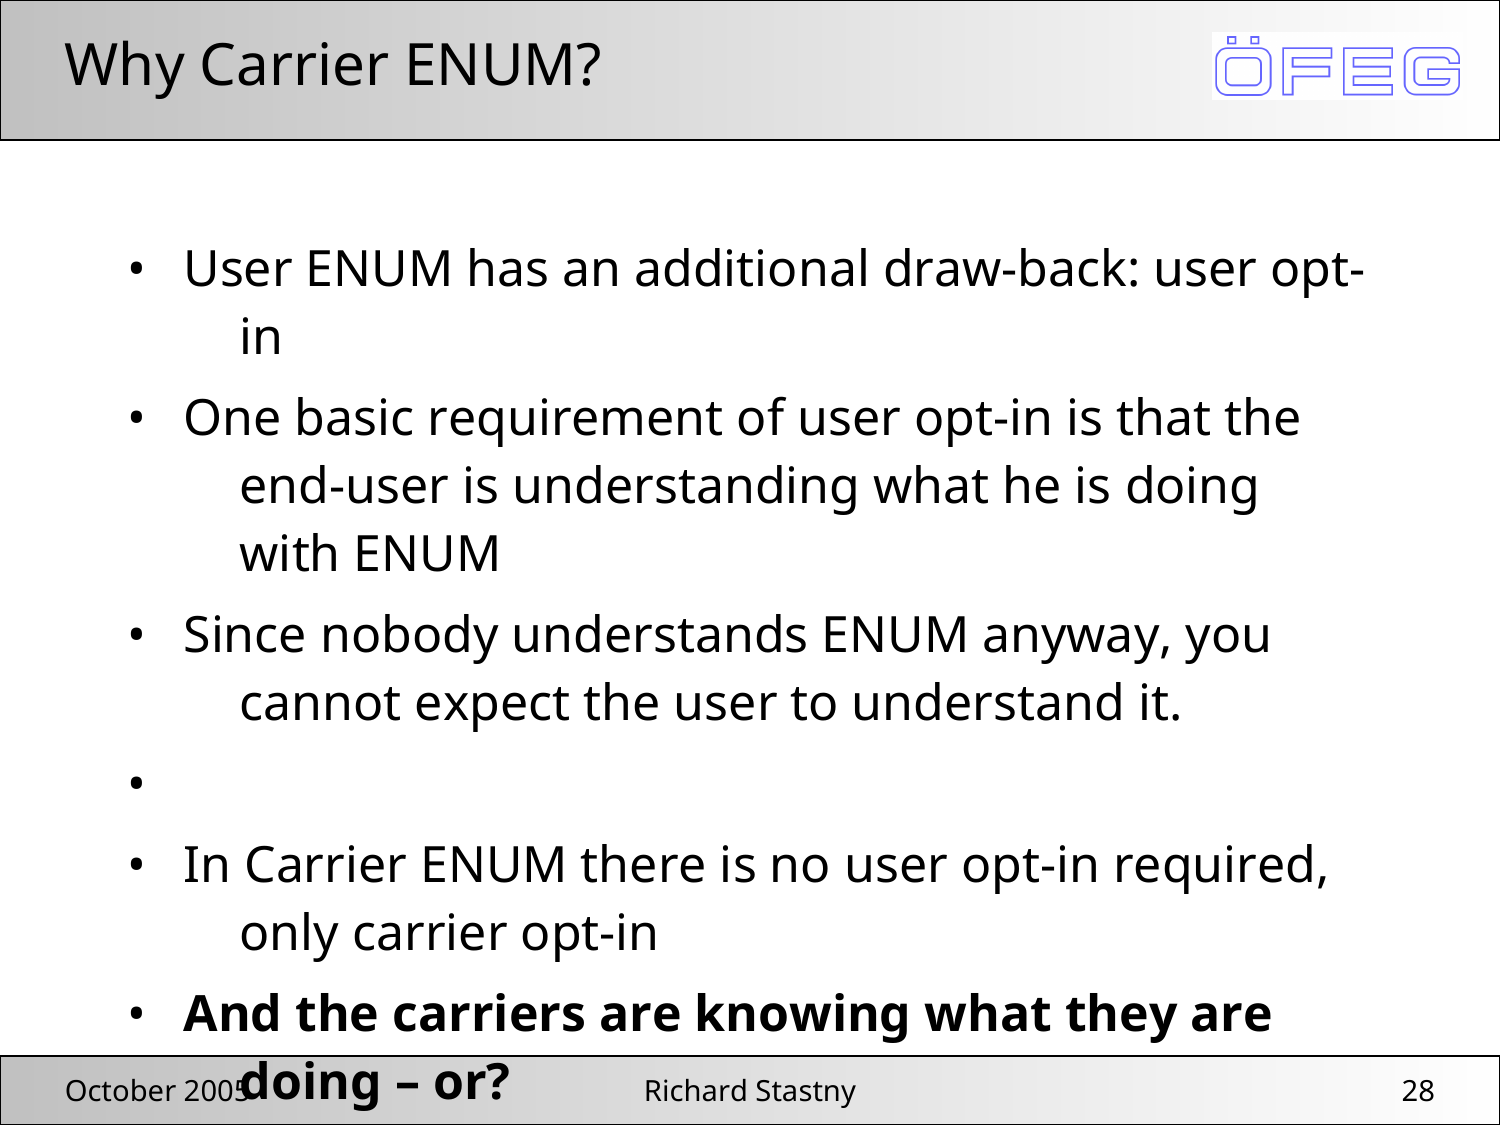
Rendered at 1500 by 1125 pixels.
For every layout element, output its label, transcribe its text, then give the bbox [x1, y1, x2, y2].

title Why Carrier ENUM? [50, 19, 1176, 106]
list User ENUM has an additional draw-back: user opt-in One basic requirement of user opt-in is that the end-user is understanding what he is doing with ENUM Since nobody understands ENUM anyway, you cannot expect the user to understand it. In Carrier ENUM there is no user opt-in required, only carrier opt-in And the carriers are knowing what they are doing – or? [112, 224, 1388, 1023]
picture [1212, 32, 1463, 100]
